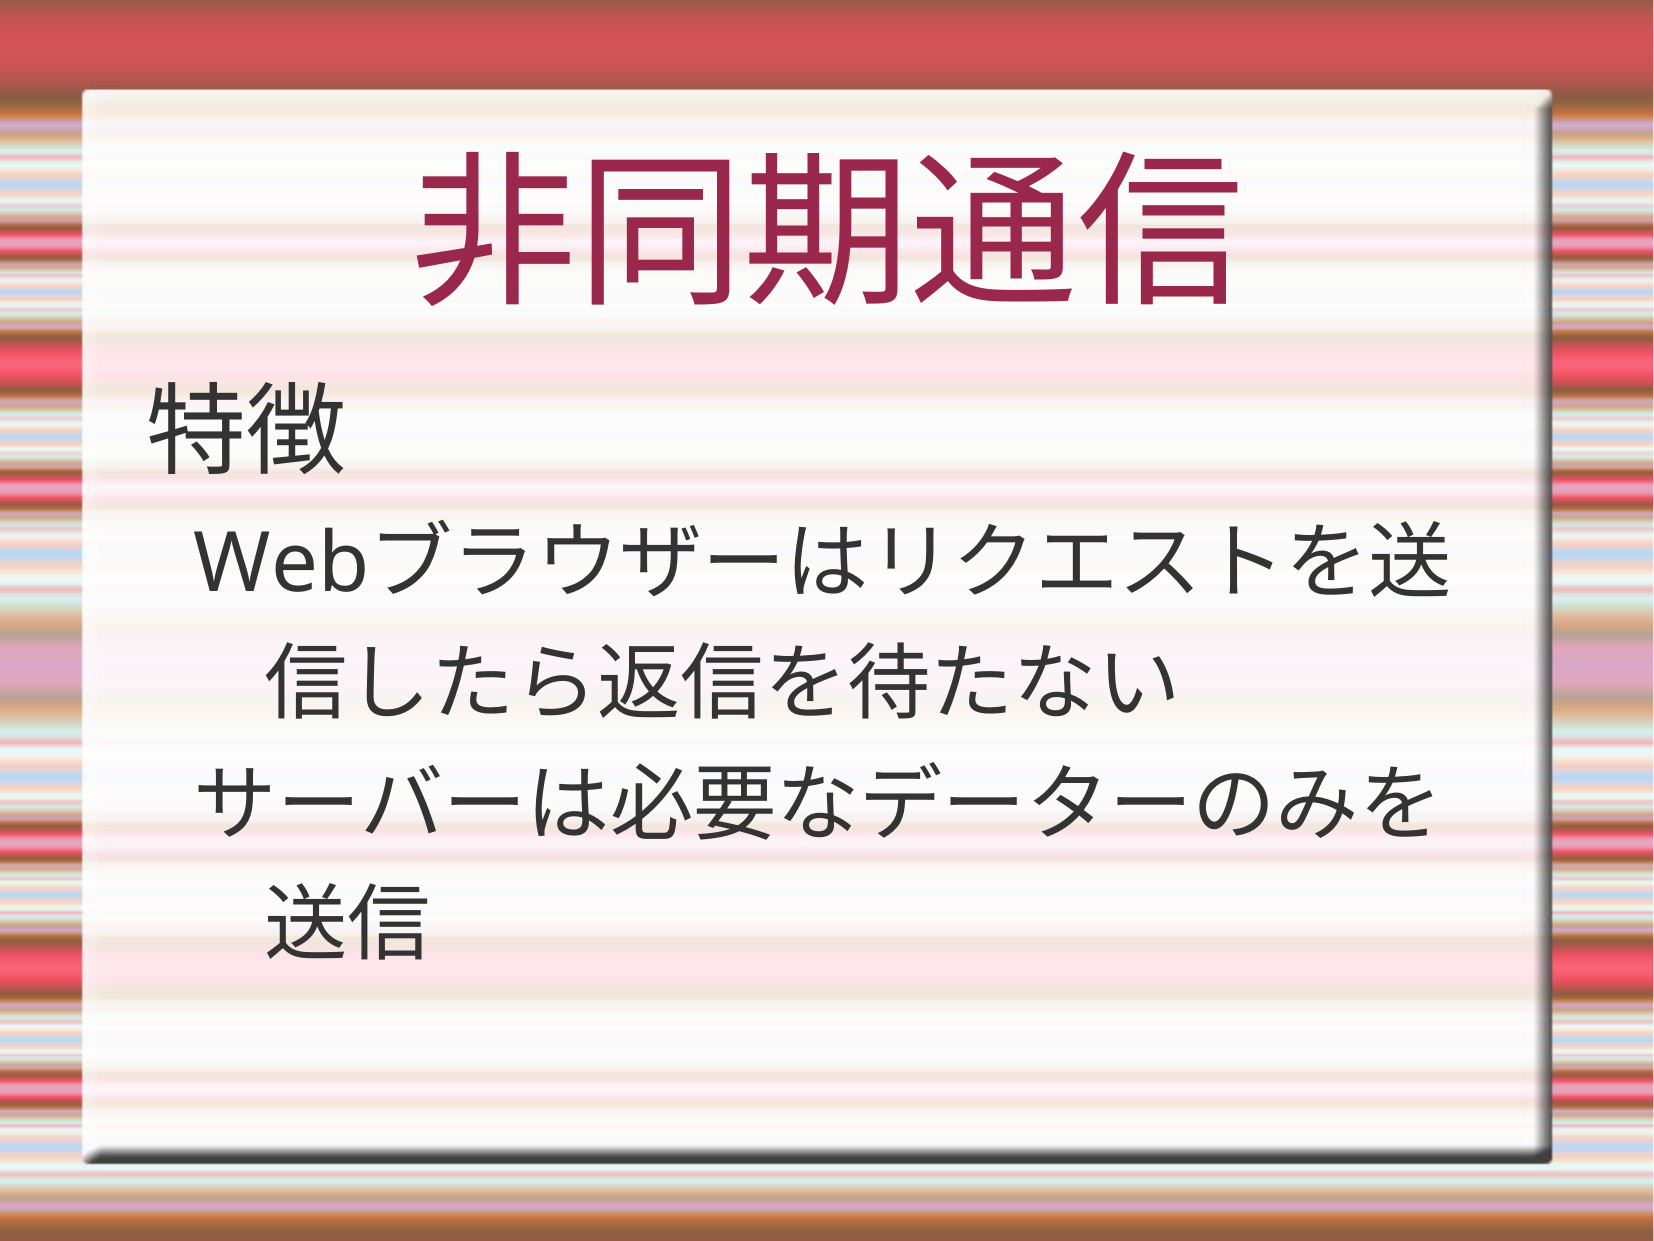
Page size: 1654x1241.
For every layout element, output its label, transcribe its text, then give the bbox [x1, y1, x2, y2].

list 特徴 Webブラウザーはリクエストを送信したら返信を待たない サーバーは必要なデーターのみを送信 [134, 350, 1516, 1133]
title 非同期通信 [121, 114, 1534, 322]
picture [0, 0, 1654, 1241]
